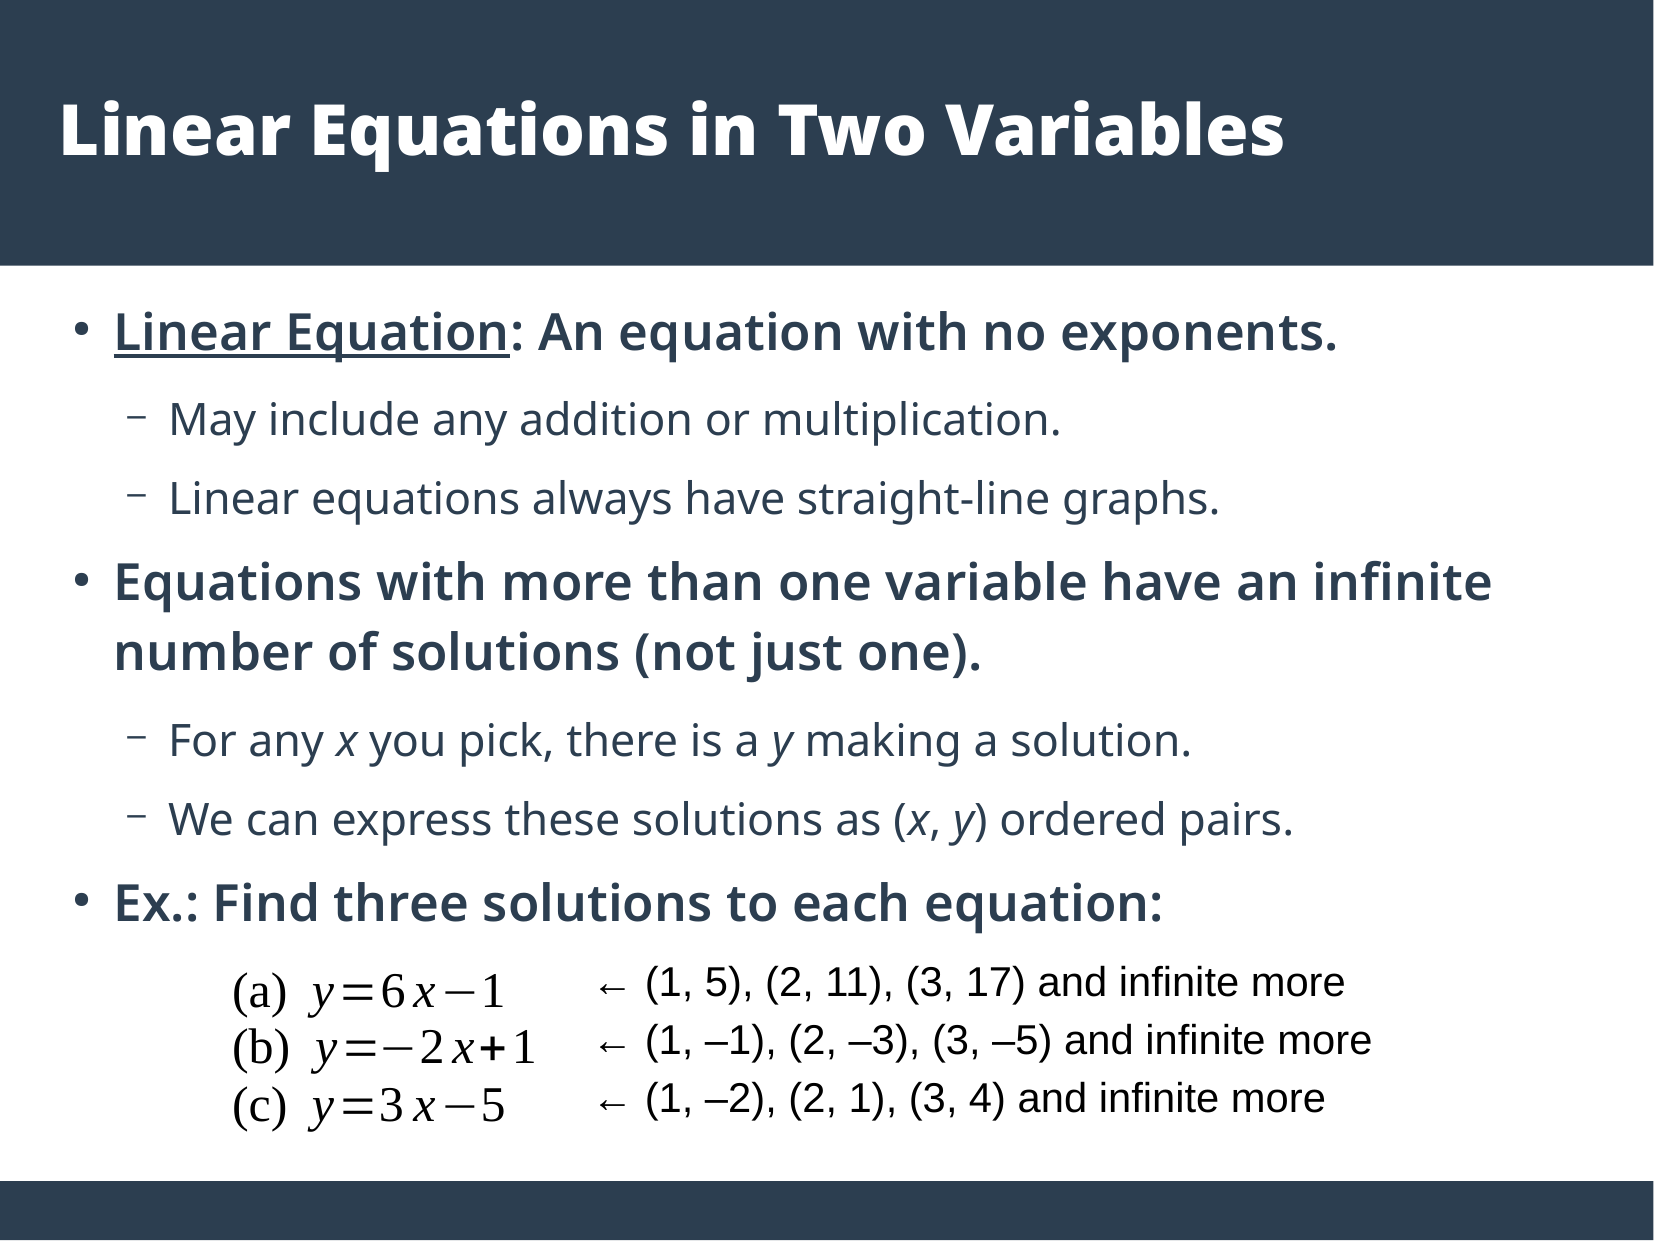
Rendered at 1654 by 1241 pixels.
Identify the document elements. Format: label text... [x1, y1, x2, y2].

chart [225, 962, 543, 1133]
title Linear Equations in Two Variables [59, 49, 1595, 207]
list Linear Equation: An equation with no exponents. May include any addition or multiplication. Linear equations always have straight-line graphs. Equations with more than one variable have an infinite number of solutions (not just one). For any x you pick, there is a y making a solution. We can express these solutions as (x, y) ordered pairs. Ex.: Find three solutions to each equation: [59, 295, 1595, 946]
text_box ← (1, 5), (2, 11), (3, 17) and infinite more ← (1, –1), (2, –3), (3, –5) and infinite more ← (1, –2), (2, 1), (3, 4) and infinite more [576, 950, 1395, 1133]
